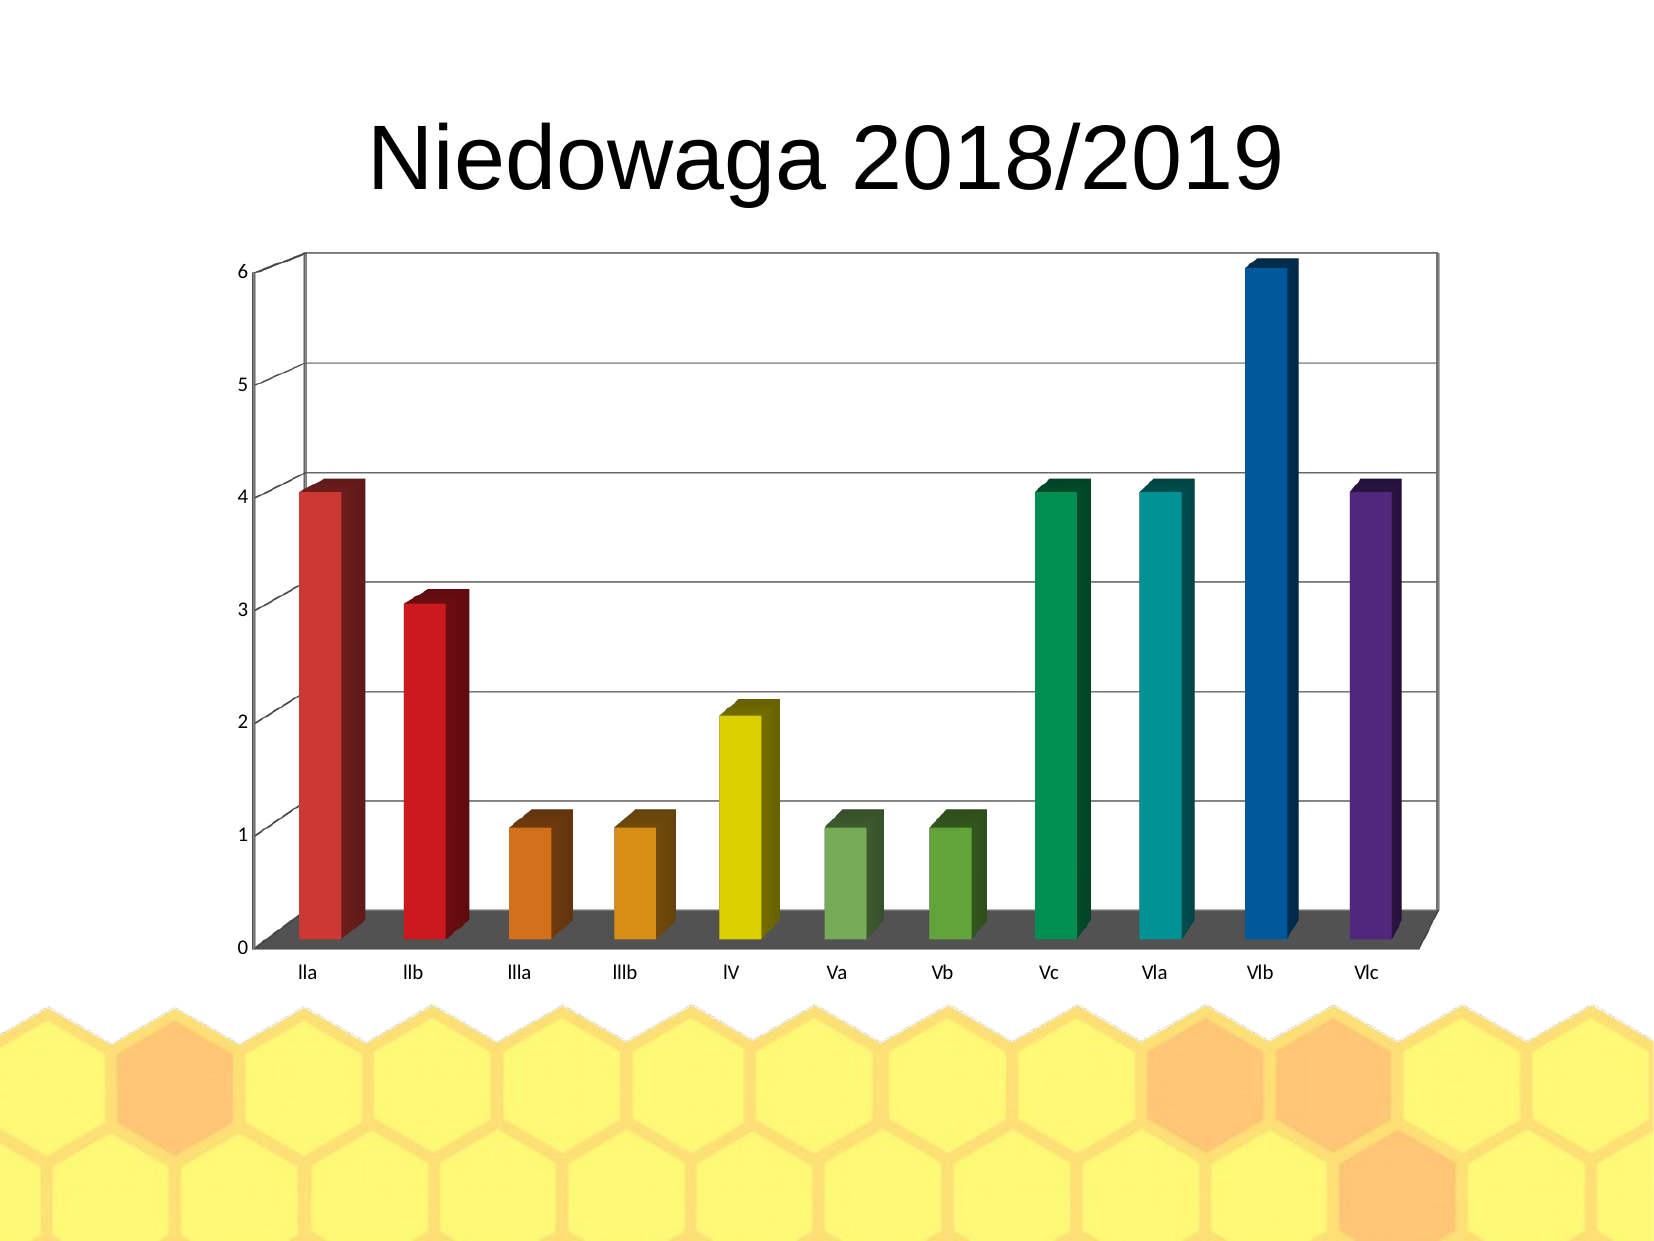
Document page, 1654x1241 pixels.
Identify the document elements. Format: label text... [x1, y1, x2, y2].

title Niedowaga 2018/2019 [82, 49, 1571, 257]
chart [212, 236, 1465, 1001]
list [82, 290, 1571, 1010]
